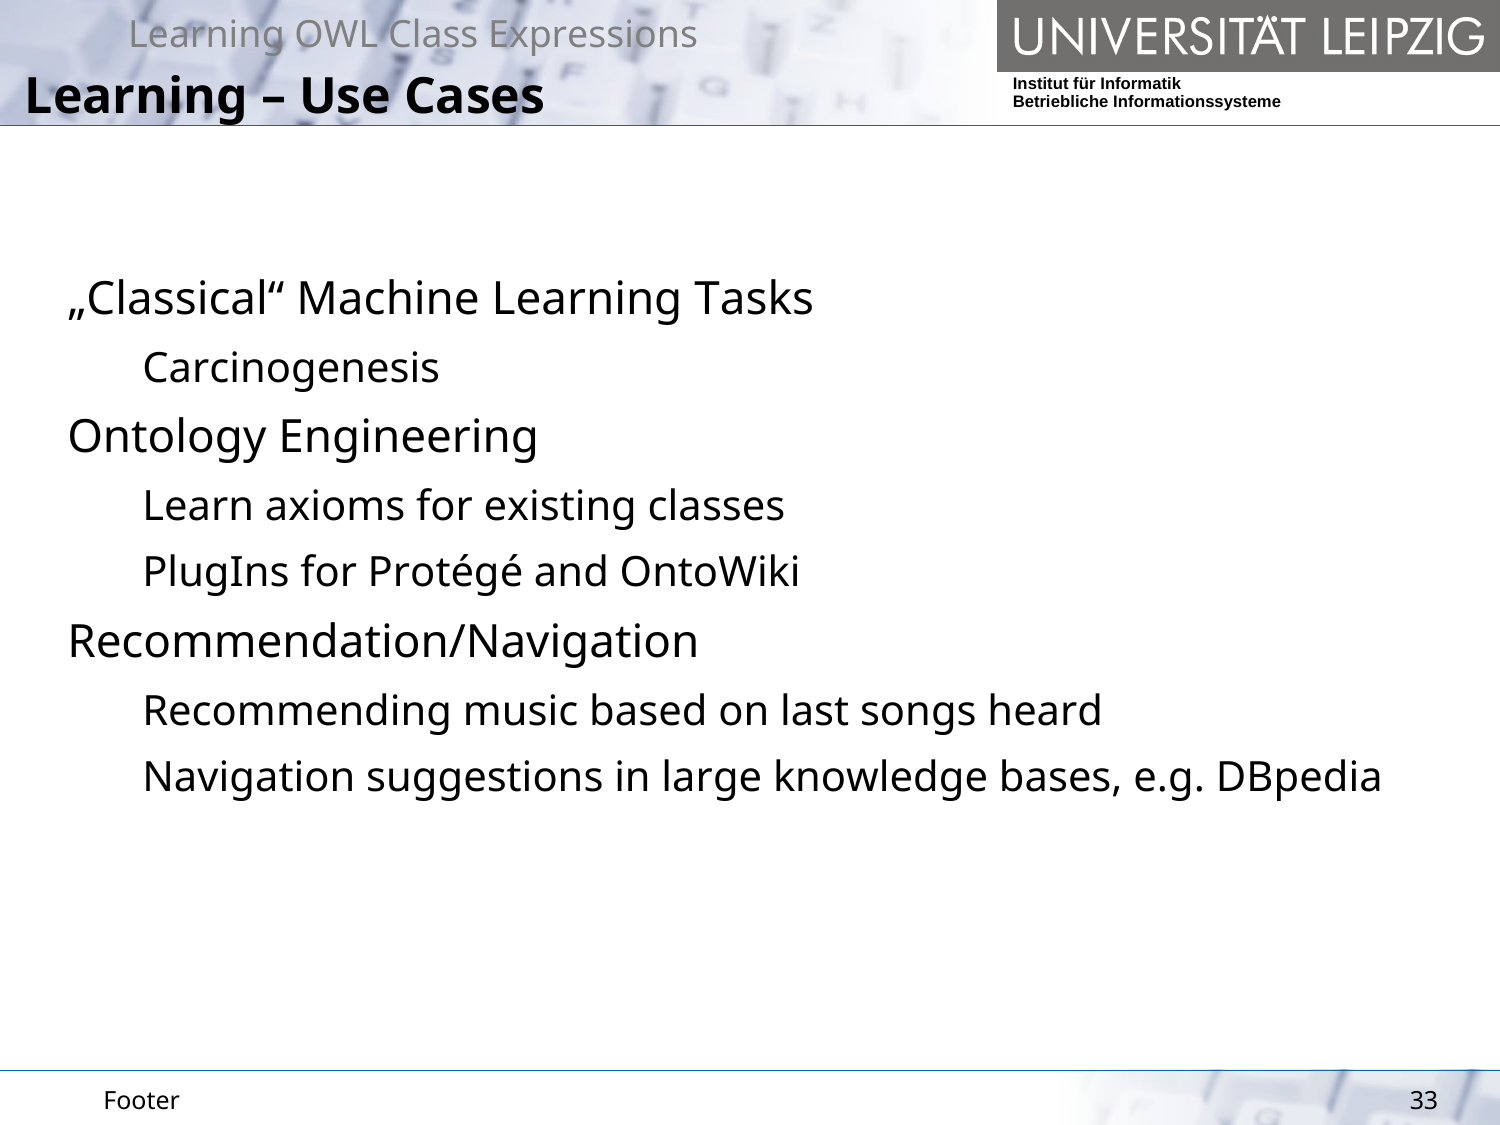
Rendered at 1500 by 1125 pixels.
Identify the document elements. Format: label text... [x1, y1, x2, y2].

title Learning – Use Cases [24, 63, 1034, 125]
list „Classical“ Machine Learning Tasks Carcinogenesis Ontology Engineering Learn axioms for existing classes PlugIns for Protégé and OntoWiki Recommendation/Navigation Recommending music based on last songs heard Navigation suggestions in large knowledge bases, e.g. DBpedia [67, 265, 1418, 921]
picture [1057, 1071, 1500, 1125]
picture [0, 0, 1500, 125]
